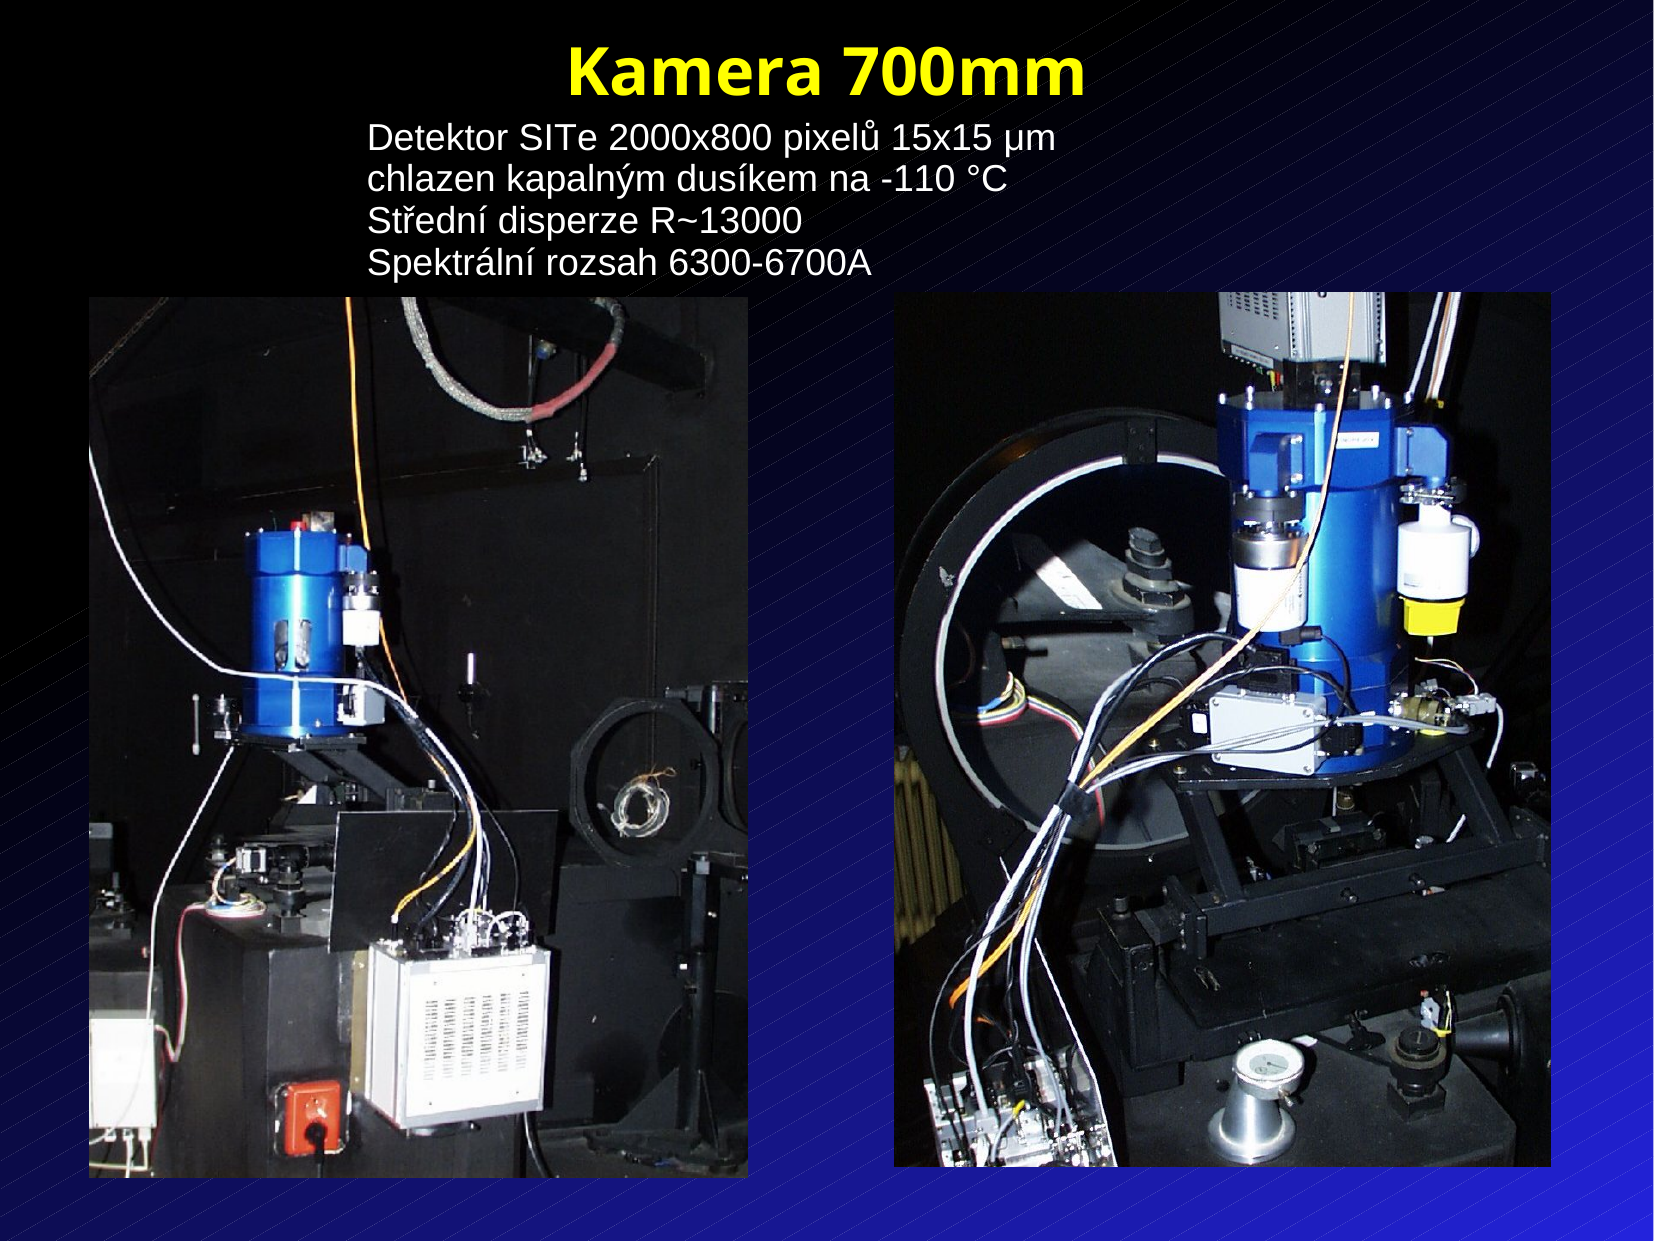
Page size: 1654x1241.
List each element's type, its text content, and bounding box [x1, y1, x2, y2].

title Kamera 700mm [82, 9, 1572, 131]
text_box Detektor SITe 2000x800 pixelů 15x15 μm chlazen kapalným dusíkem na -110 °C Střední disperze R~13000 Spektrální rozsah 6300-6700A [352, 108, 1266, 292]
picture [894, 292, 1551, 1167]
picture [89, 297, 748, 1178]
